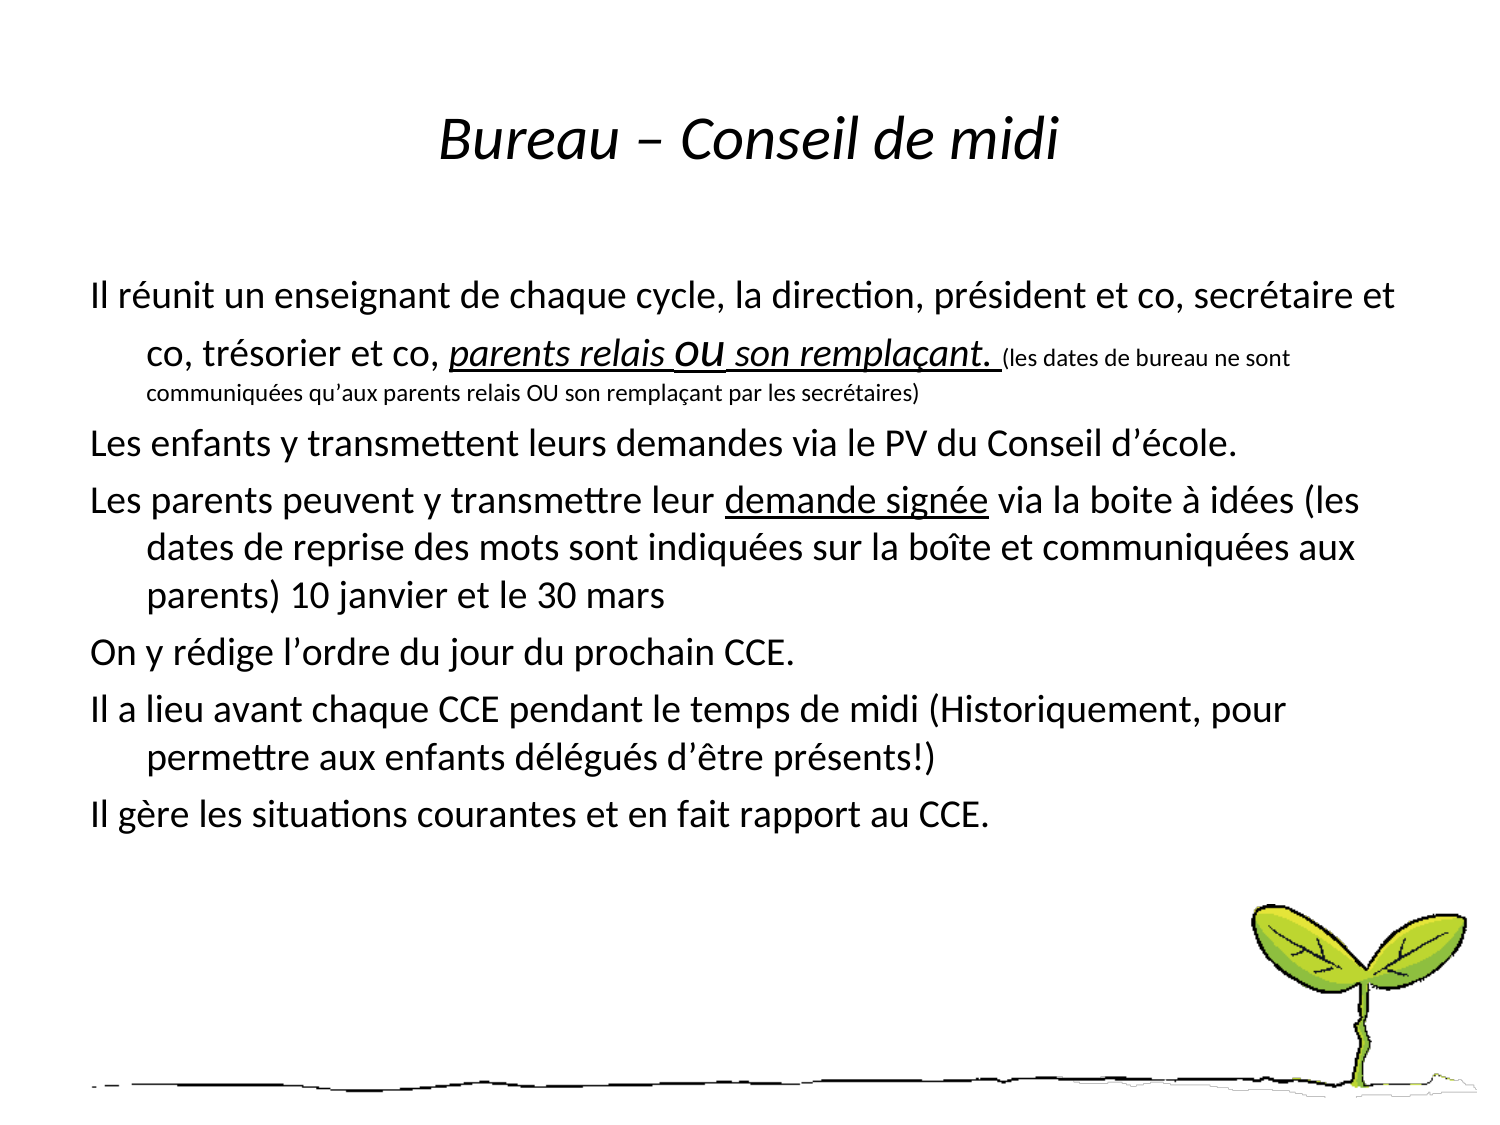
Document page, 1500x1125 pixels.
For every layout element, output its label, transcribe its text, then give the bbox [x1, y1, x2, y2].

picture [88, 904, 1477, 1098]
list Bureau – Conseil de midi Il réunit un enseignant de chaque cycle, la direction, président et co, secrétaire et co, trésorier et co, parents relais ou son remplaçant. (les dates de bureau ne sont communiquées qu’aux parents relais OU son remplaçant par les secrétaires) Les enfants y transmettent leurs demandes via le PV du Conseil d’école. Les parents peuvent y transmettre leur demande signée via la boite à idées (les dates de reprise des mots sont indiquées sur la boîte et communiquées aux parents) 10 janvier et le 30 mars On y rédige l’ordre du jour du prochain CCE. Il a lieu avant chaque CCE pendant le temps de midi (Historiquement, pour permettre aux enfants délégués d’être présents!) Il gère les situations courantes et en fait rapport au CCE. [75, 90, 1426, 1005]
